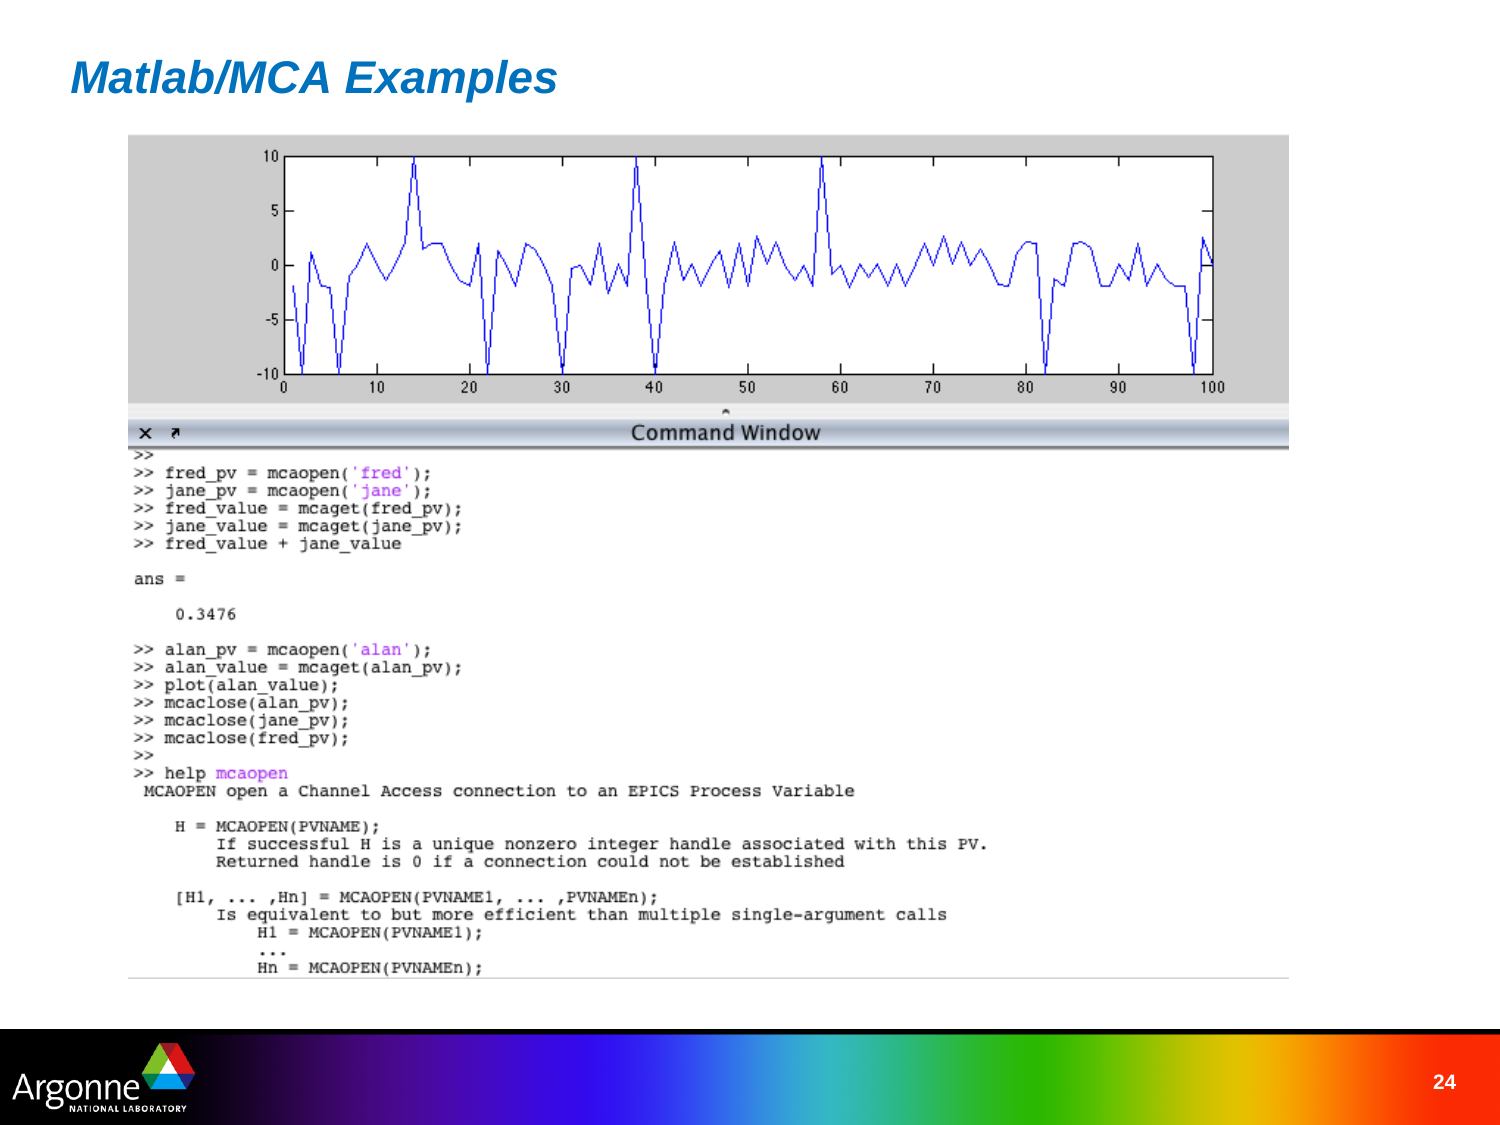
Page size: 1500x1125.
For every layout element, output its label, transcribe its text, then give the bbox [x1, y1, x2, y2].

picture [128, 134, 1289, 979]
title Matlab/MCA Examples [55, 54, 1361, 112]
picture [0, 1029, 1500, 1125]
